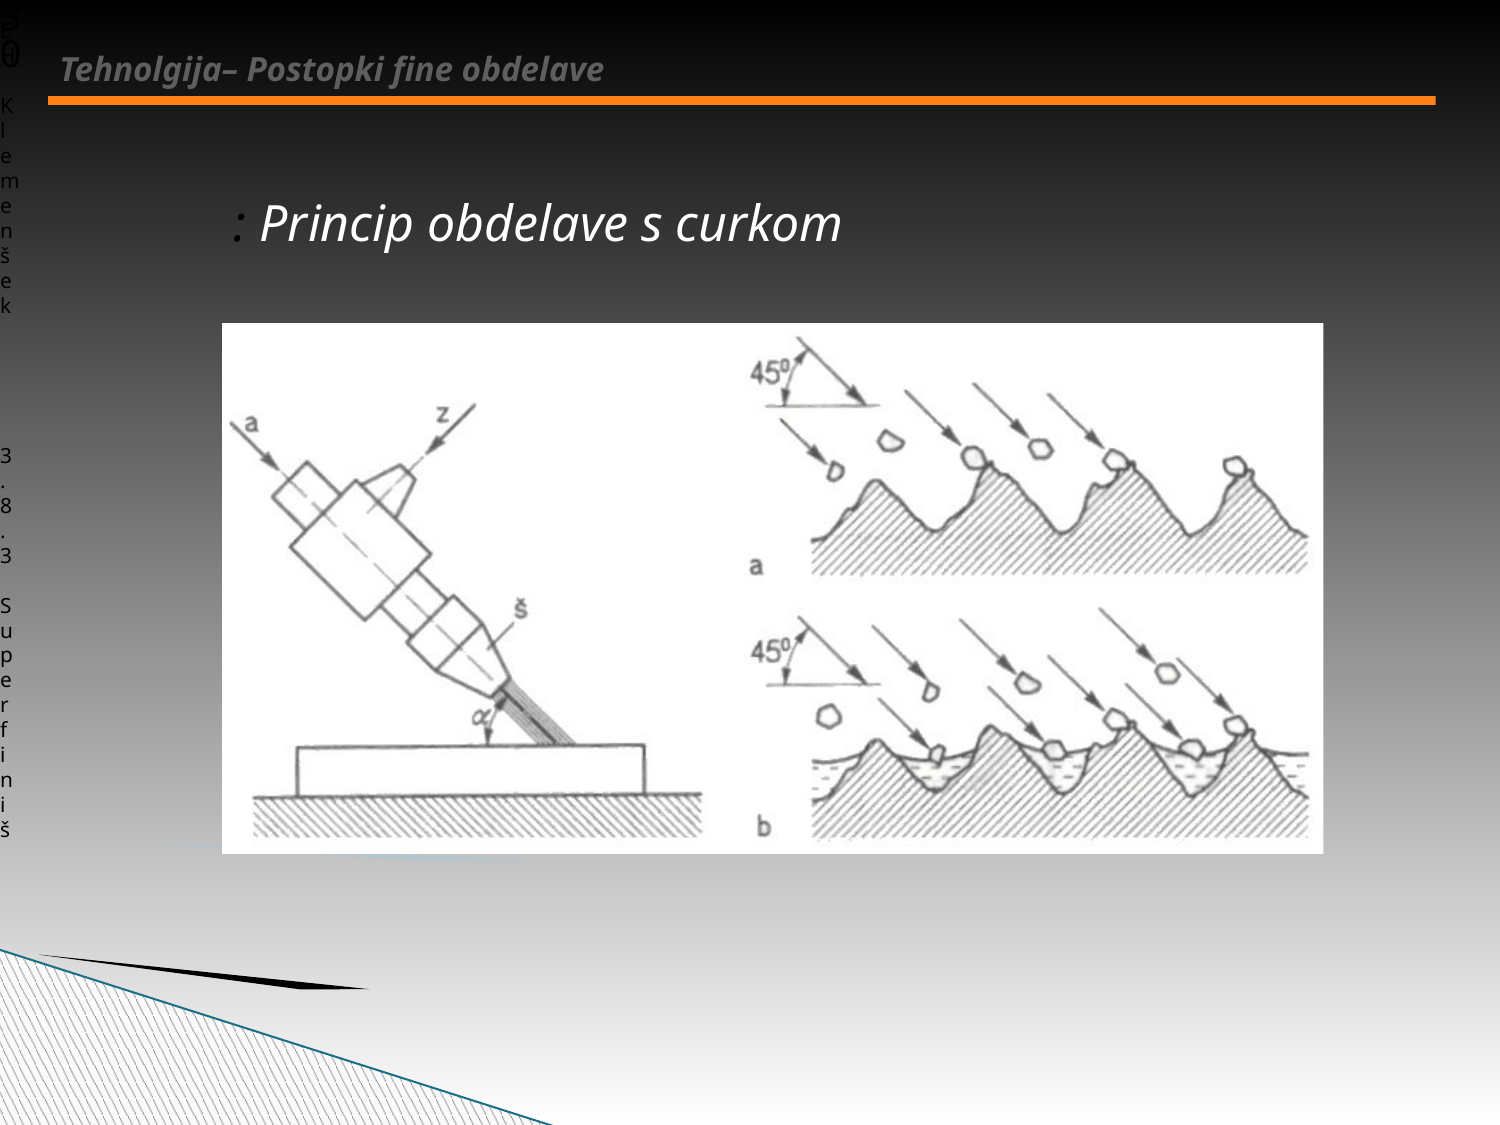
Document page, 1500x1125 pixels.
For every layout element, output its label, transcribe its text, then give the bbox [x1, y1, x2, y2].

picture [0, 952, 543, 1125]
text_box : Princip obdelave s curkom [219, 183, 859, 259]
picture [222, 323, 1324, 854]
